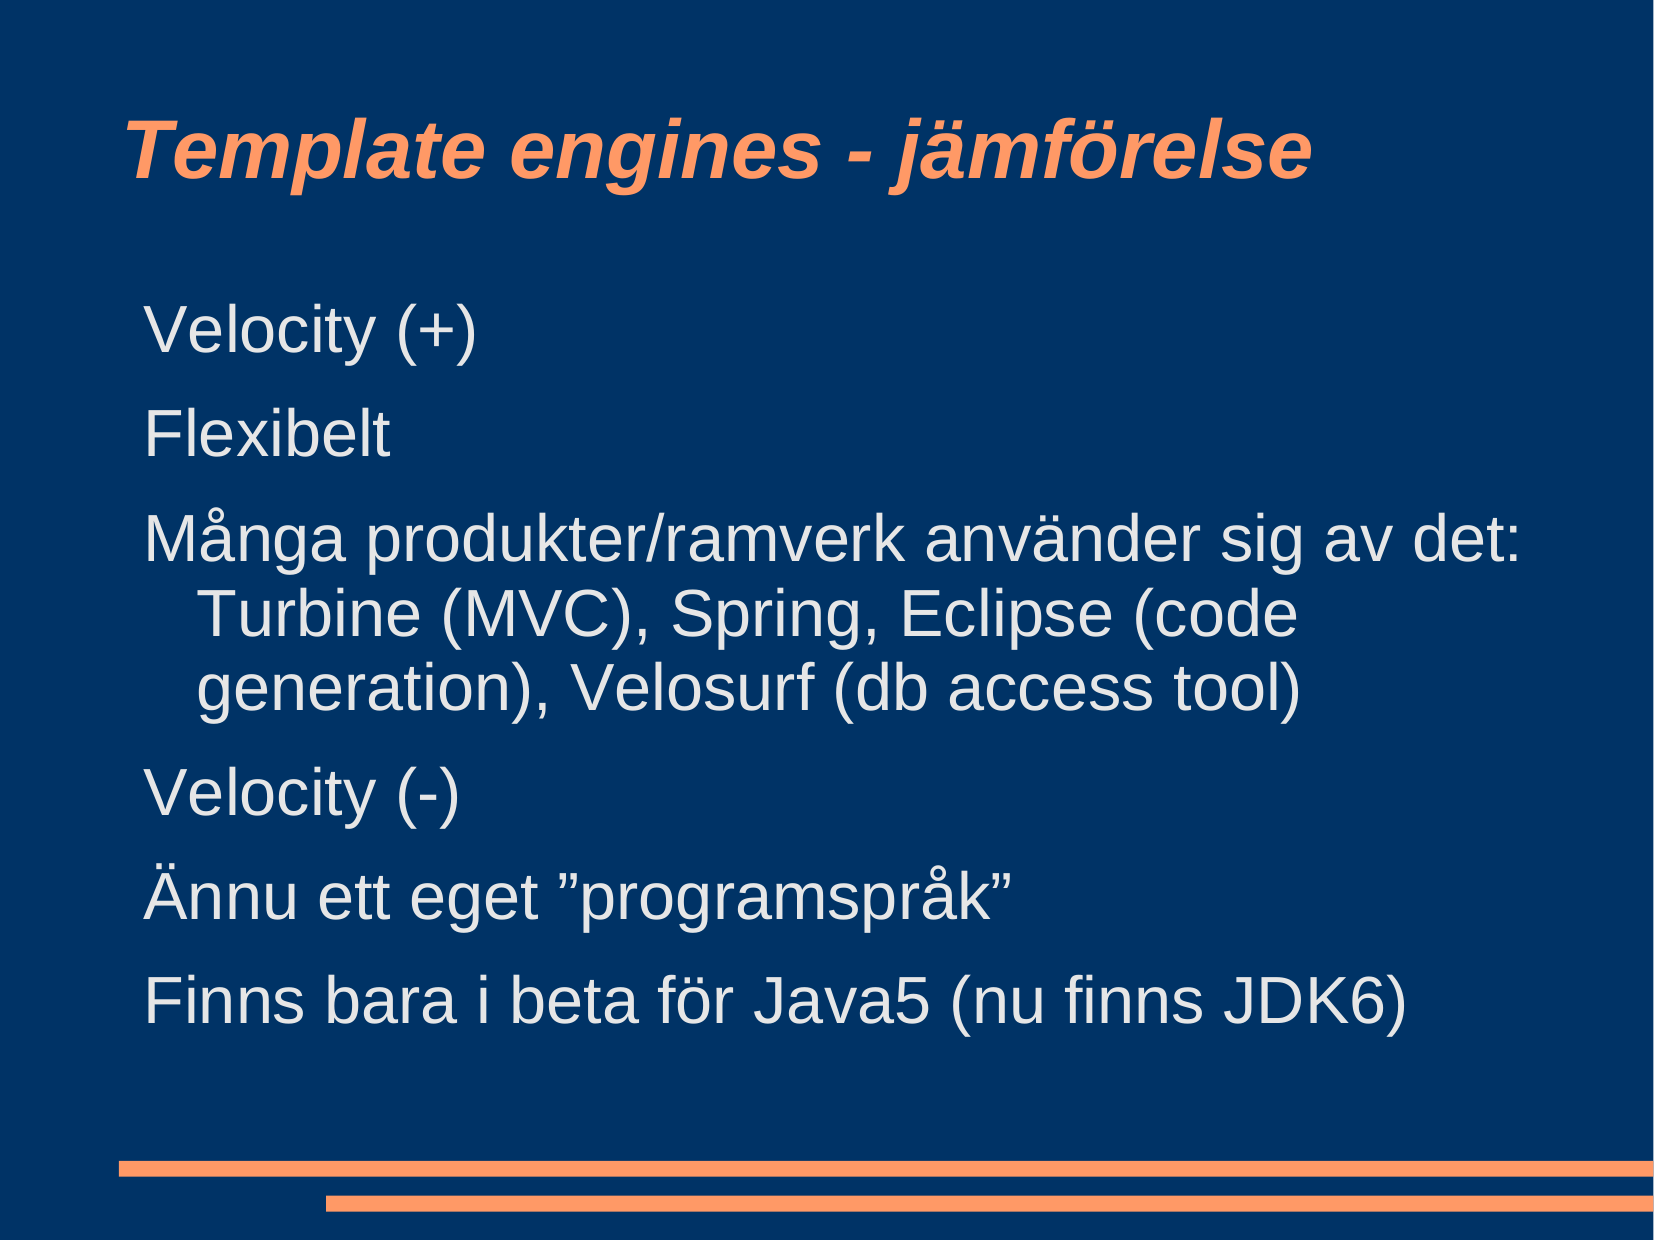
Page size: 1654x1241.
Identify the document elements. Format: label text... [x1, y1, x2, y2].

title Template engines - jämförelse [121, 46, 1534, 254]
list Velocity (+) Flexibelt Många produkter/ramverk använder sig av det: Turbine (MVC), Spring, Eclipse (code generation), Velosurf (db access tool) Velocity (-) Ännu ett eget ”programspråk” Finns bara i beta för Java5 (nu finns JDK6) [125, 292, 1565, 1241]
